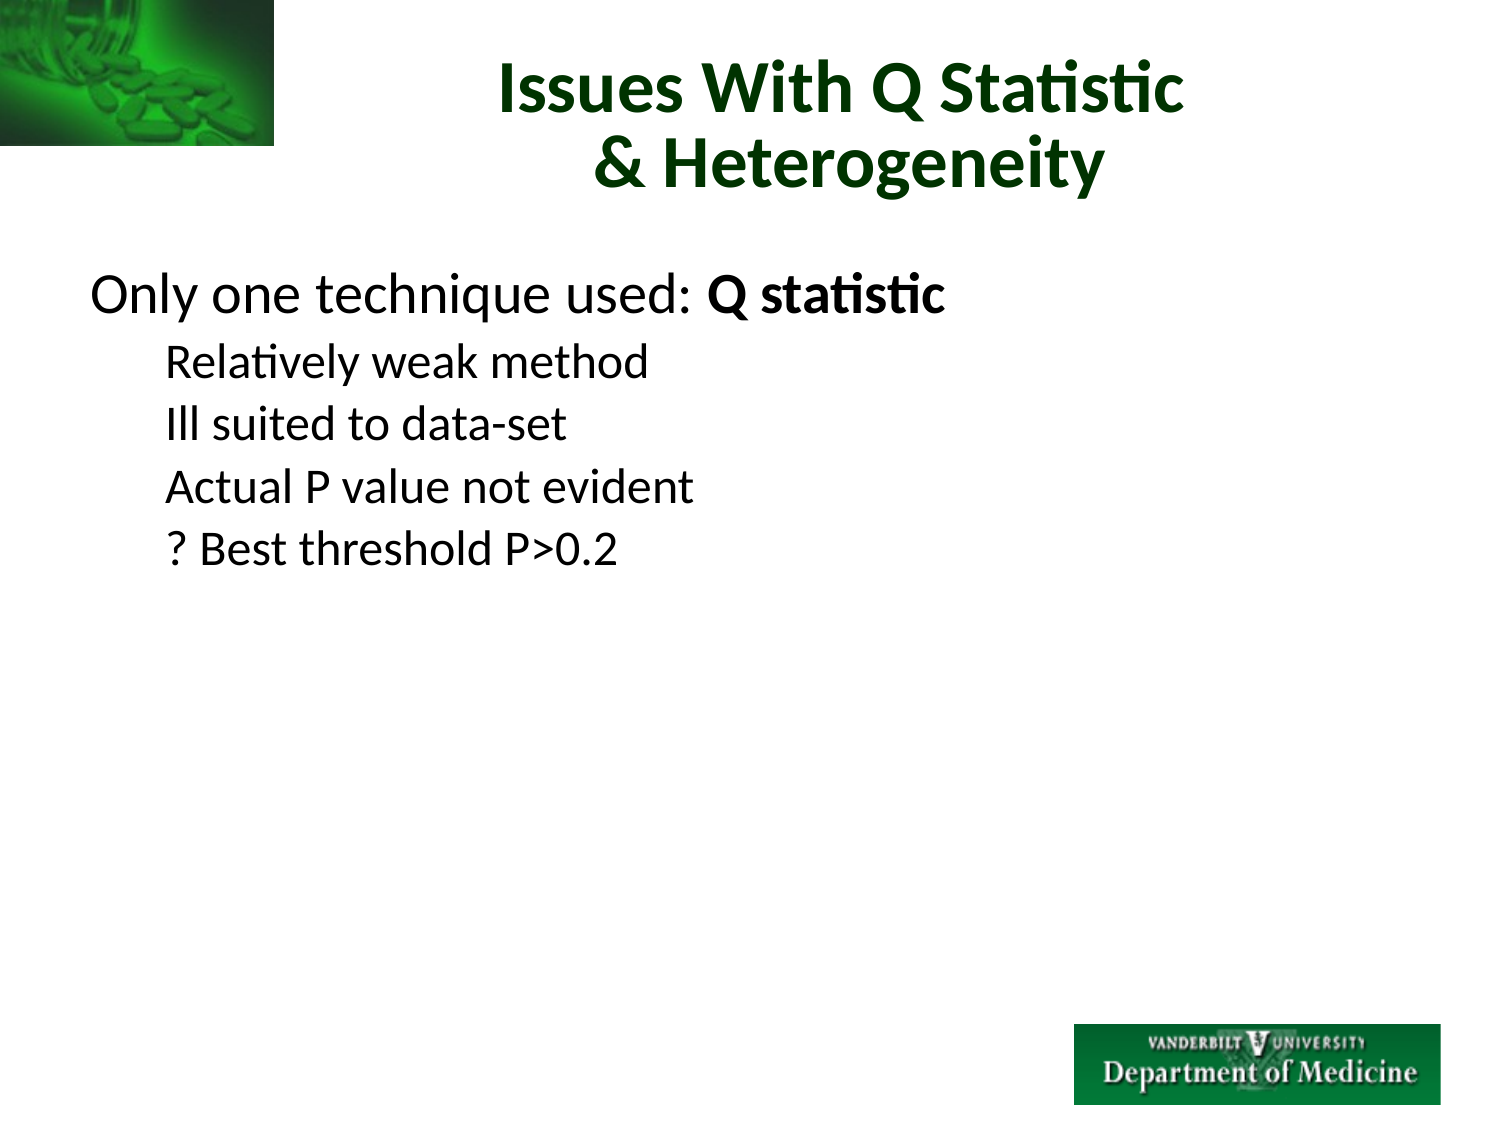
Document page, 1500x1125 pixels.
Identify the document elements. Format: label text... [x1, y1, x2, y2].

picture [1074, 1024, 1441, 1105]
list Only one technique used: Q statistic Relatively weak method Ill suited to data-set Actual P value not evident ? Best threshold P>0.2 [75, 262, 1426, 1006]
picture [0, 0, 274, 146]
title Issues With Q Statistic & Heterogeneity [237, 33, 1463, 229]
